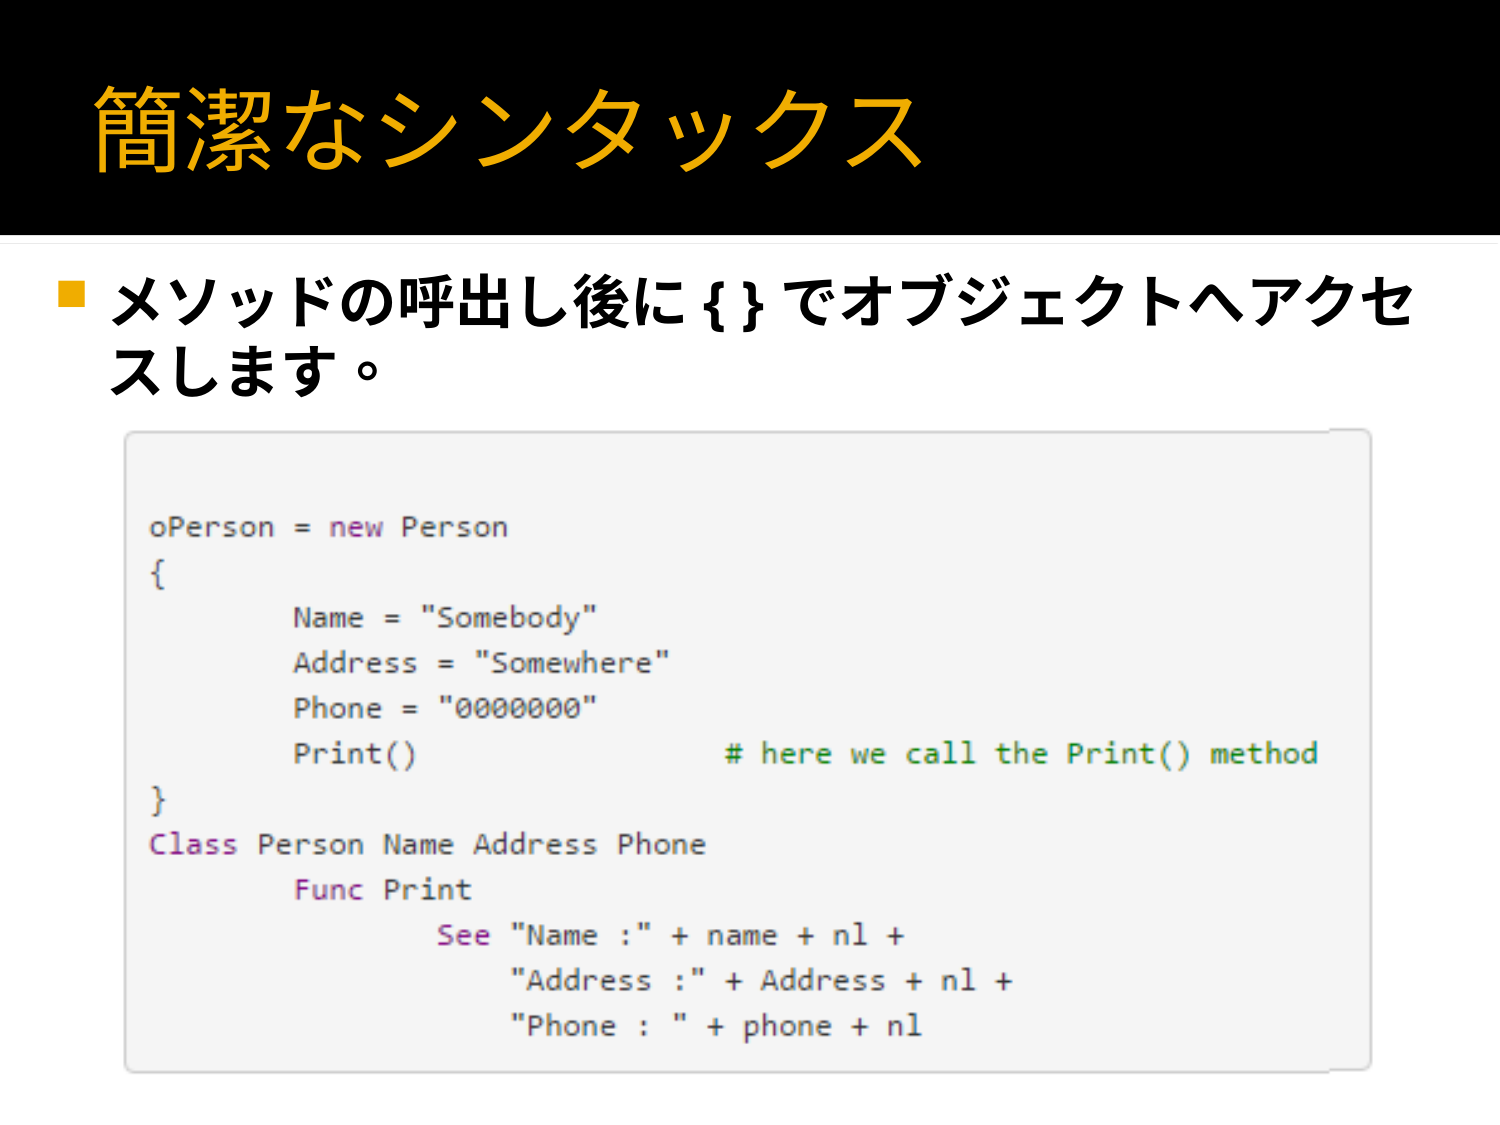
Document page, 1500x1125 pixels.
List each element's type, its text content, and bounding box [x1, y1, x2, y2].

picture [112, 424, 1388, 1102]
title 簡潔なシンタックス [75, 25, 1425, 231]
list メソッドの呼出し後に { } でオブジェクトへアクセスします。 [24, 249, 1463, 1050]
